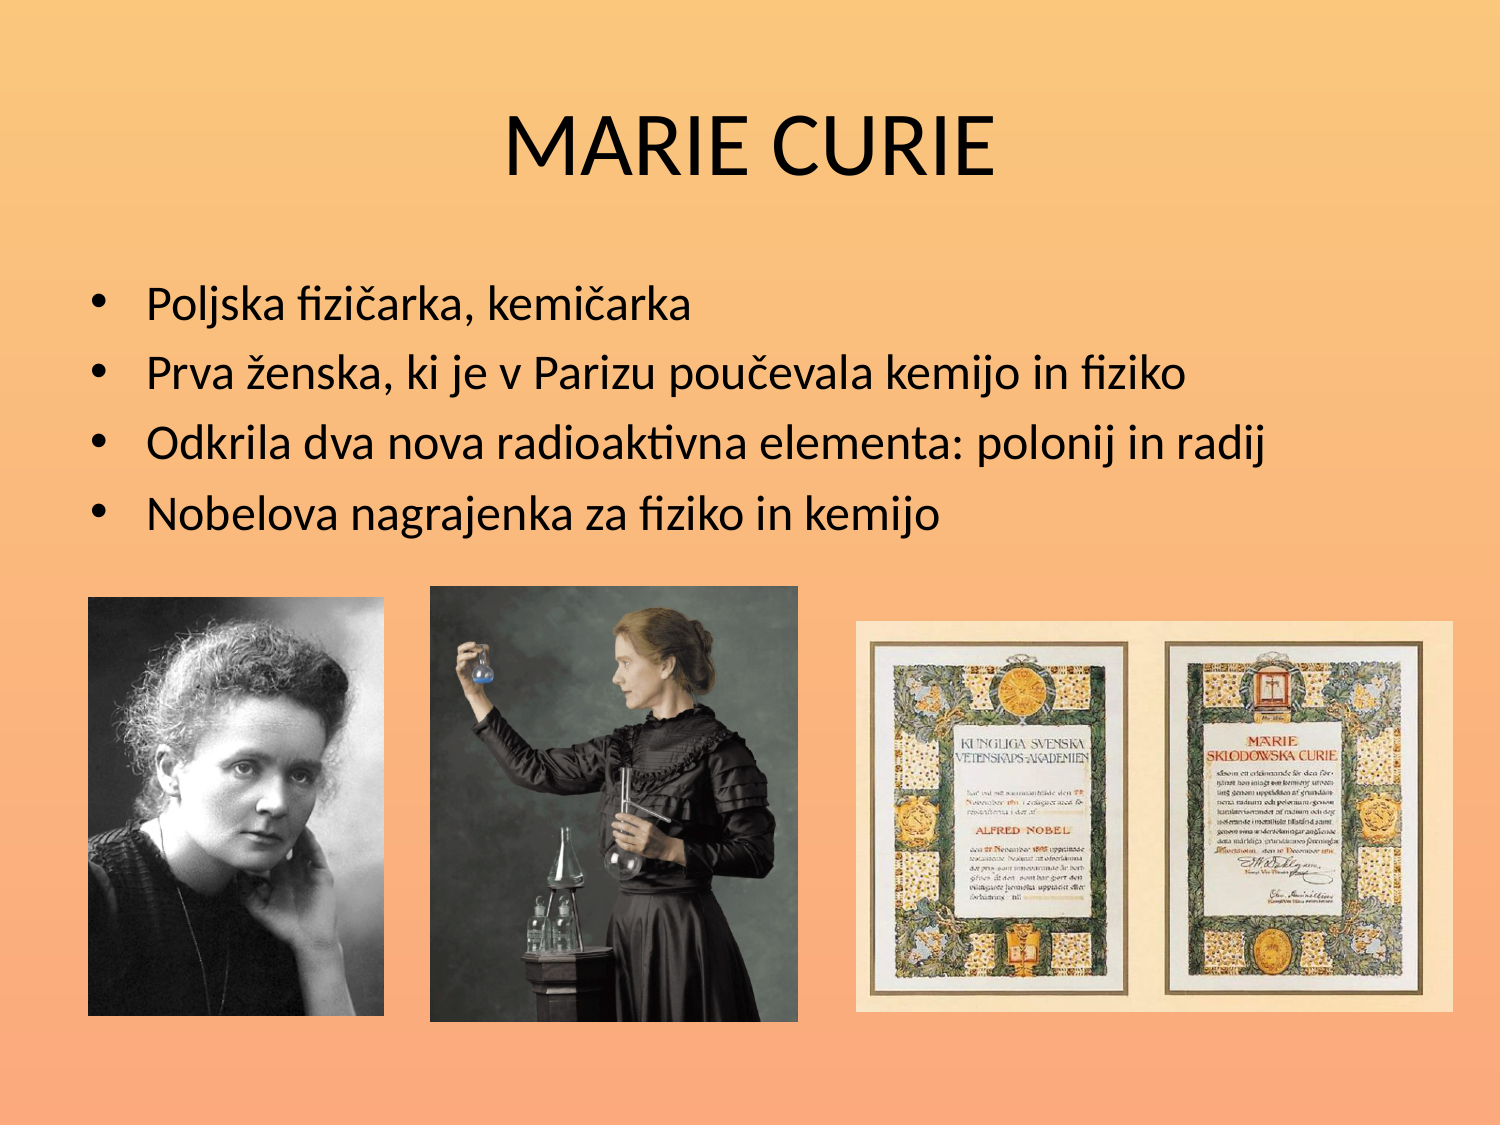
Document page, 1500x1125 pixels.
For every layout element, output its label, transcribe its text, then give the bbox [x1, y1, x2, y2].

title MARIE CURIE [75, 45, 1425, 233]
picture [856, 621, 1453, 1012]
picture [430, 586, 798, 1022]
list Poljska fizičarka, kemičarka Prva ženska, ki je v Parizu poučevala kemijo in fiziko Odkrila dva nova radioaktivna elementa: polonij in radij Nobelova nagrajenka za fiziko in kemijo [75, 262, 1425, 1005]
picture [88, 597, 384, 1016]
